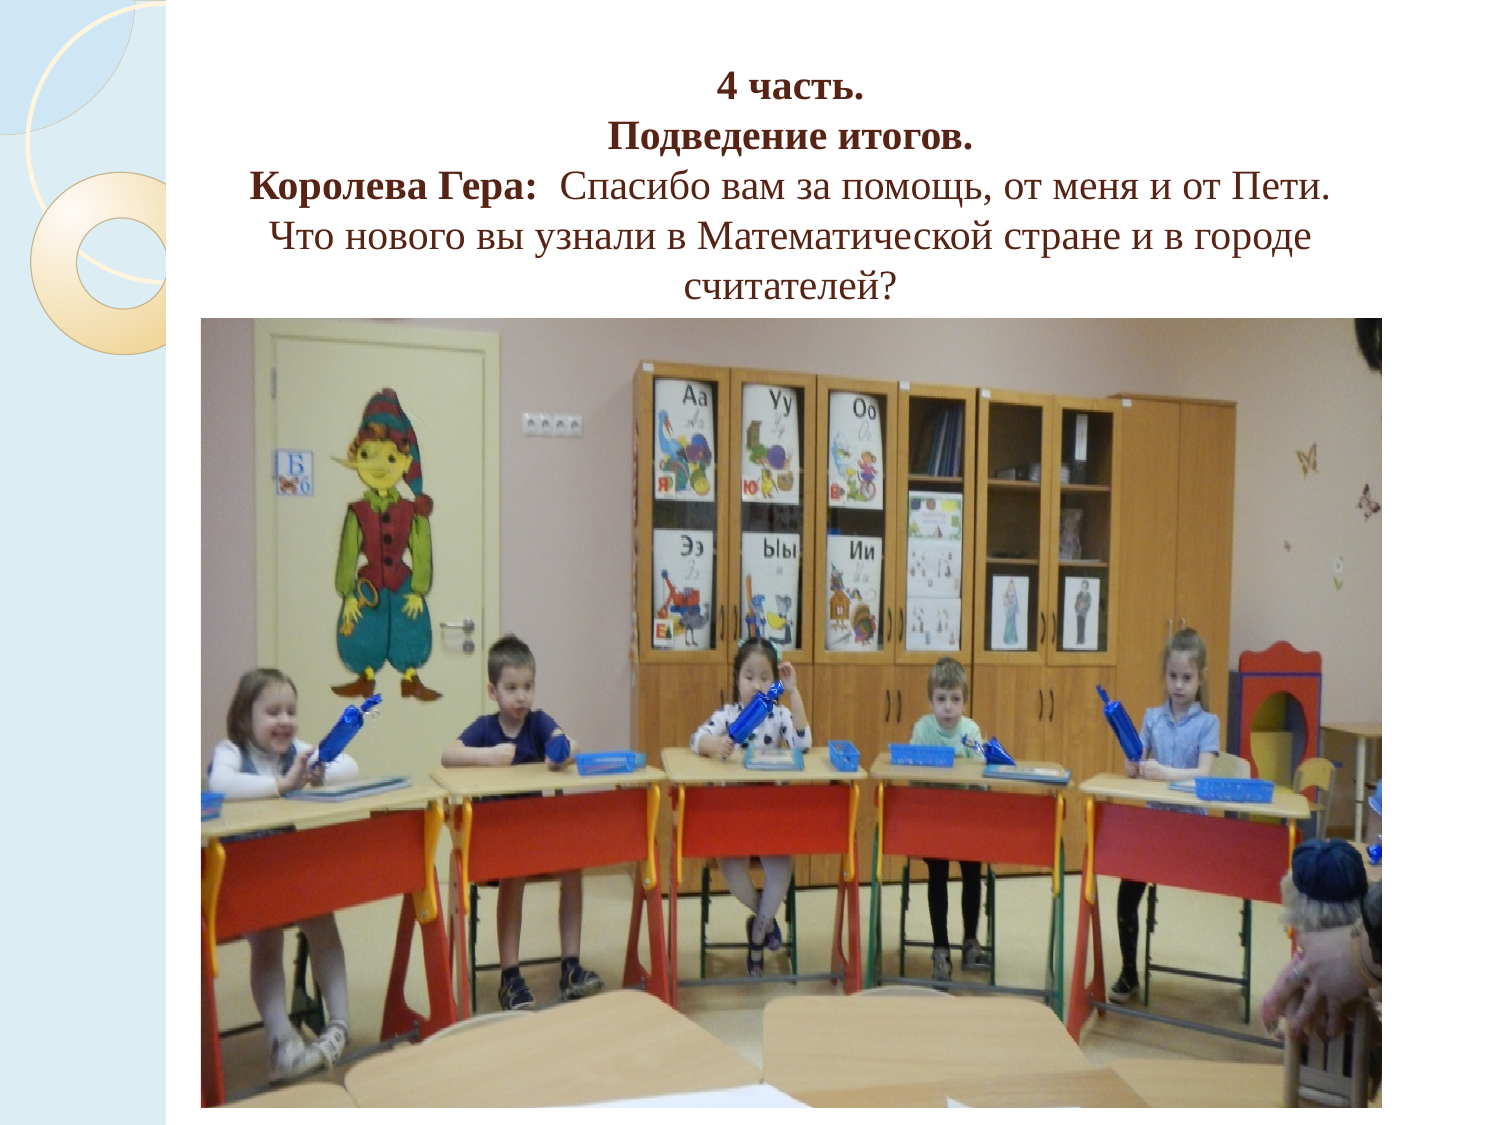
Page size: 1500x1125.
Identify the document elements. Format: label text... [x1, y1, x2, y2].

title 4 часть. Подведение итогов. Королева Гера: Спасибо вам за помощь, от меня и от Пети. Что нового вы узнали в Математической стране и в городе считателей? [175, 0, 1406, 343]
picture [200, 318, 1382, 1108]
